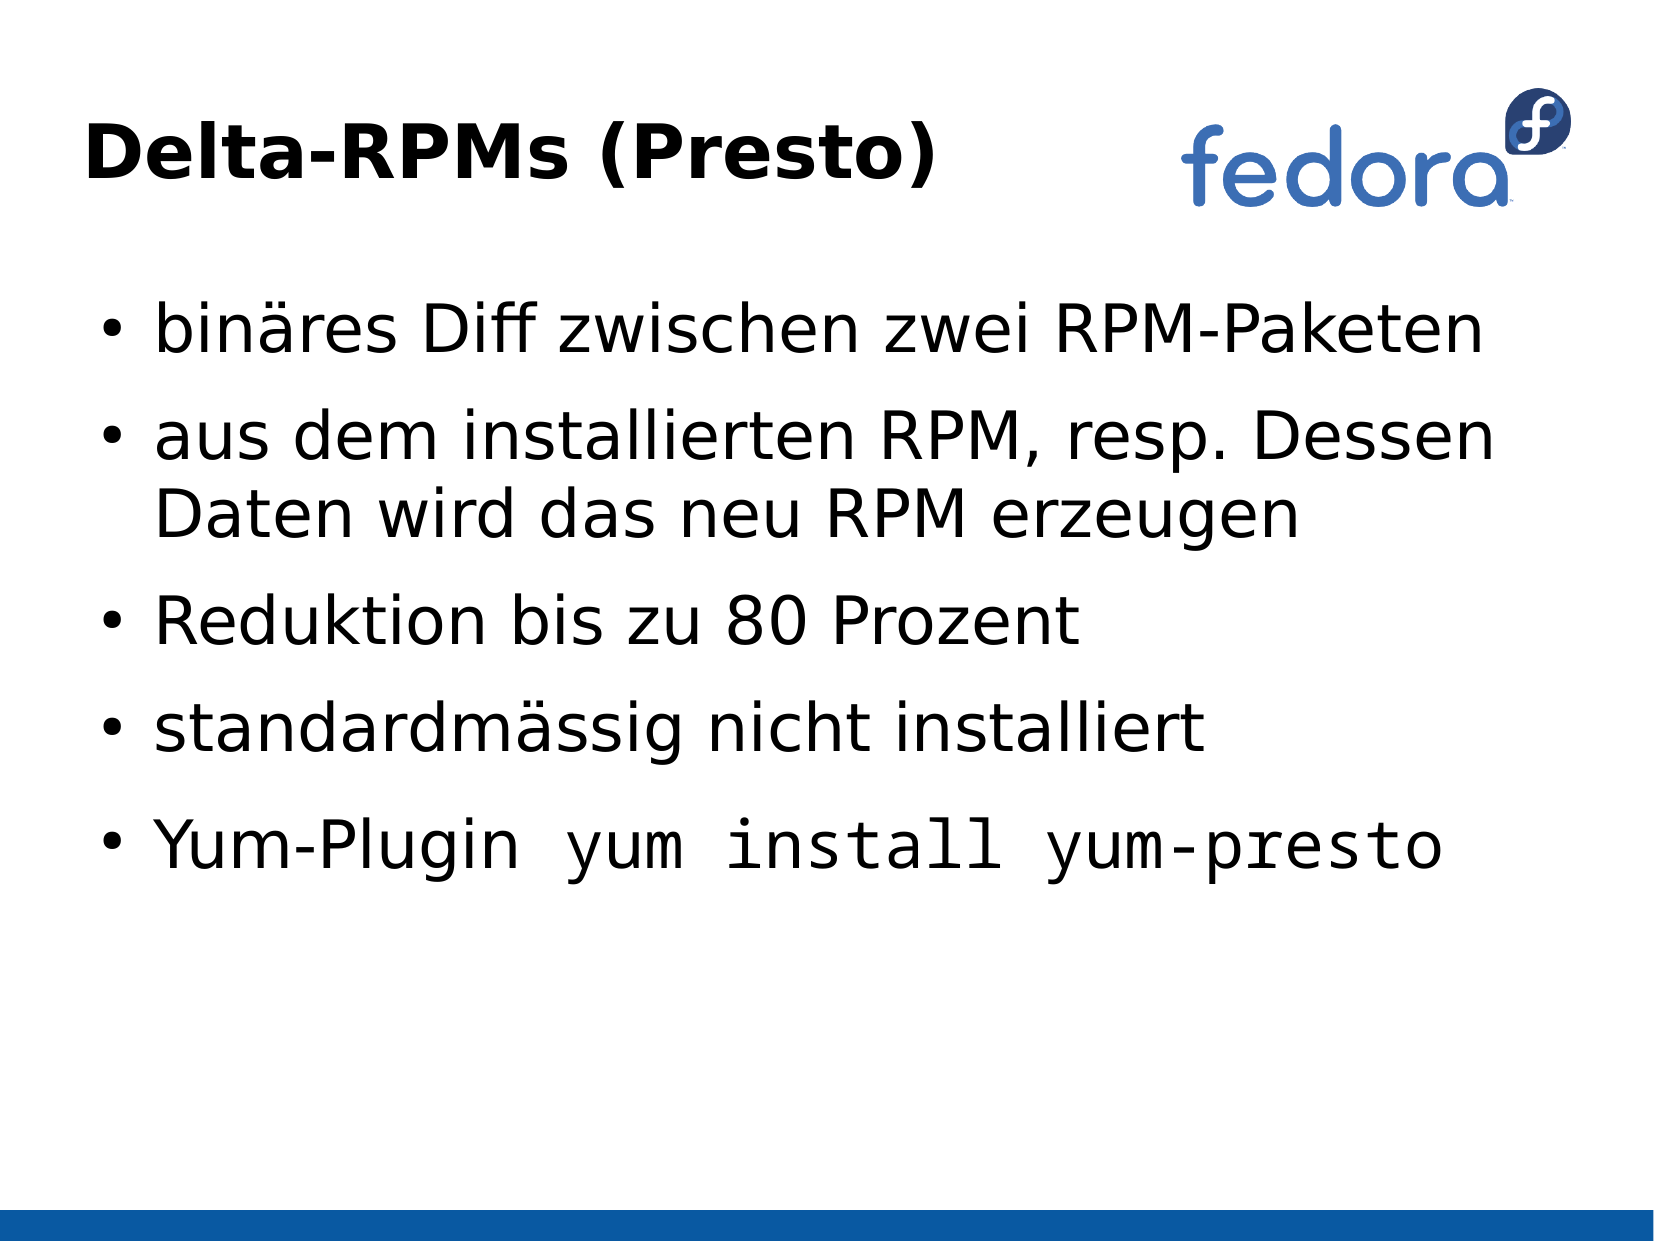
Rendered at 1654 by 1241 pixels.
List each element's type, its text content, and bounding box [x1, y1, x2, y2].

picture [1182, 88, 1571, 207]
list binäres Diff zwischen zwei RPM-Paketen aus dem installierten RPM, resp. Dessen Daten wird das neu RPM erzeugen Reduktion bis zu 80 Prozent standardmässig nicht installiert Yum-Plugin yum install yum-presto [82, 290, 1571, 1109]
title Delta-RPMs (Presto) [82, 49, 1182, 257]
picture [0, 1210, 1654, 1241]
